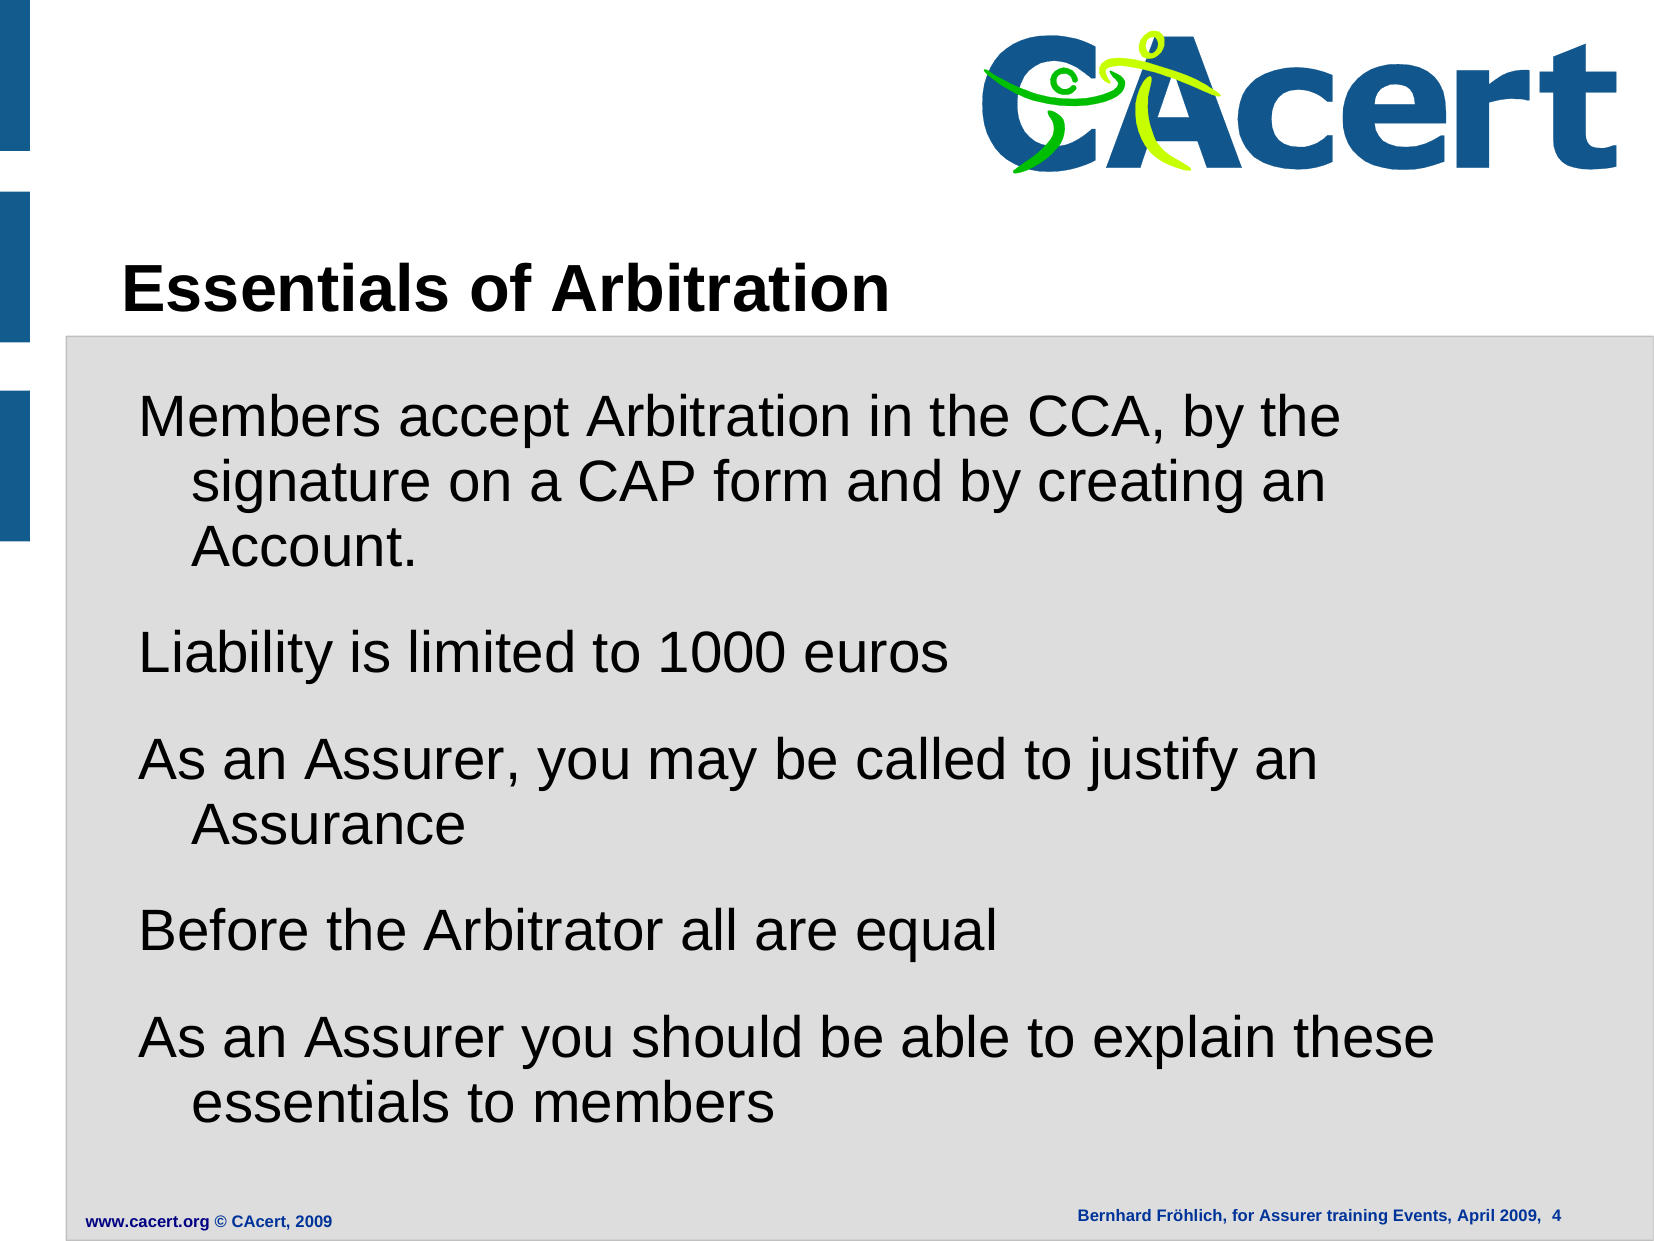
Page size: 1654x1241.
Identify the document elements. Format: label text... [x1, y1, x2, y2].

title Essentials of Arbitration [121, 167, 1533, 326]
list Members accept Arbitration in the CCA, by the signature on a CAP form and by creating an Account. Liability is limited to 1000 euros As an Assurer, you may be called to justify an Assurance Before the Arbitrator all are equal As an Assurer you should be able to explain these essentials to members [121, 383, 1533, 1211]
